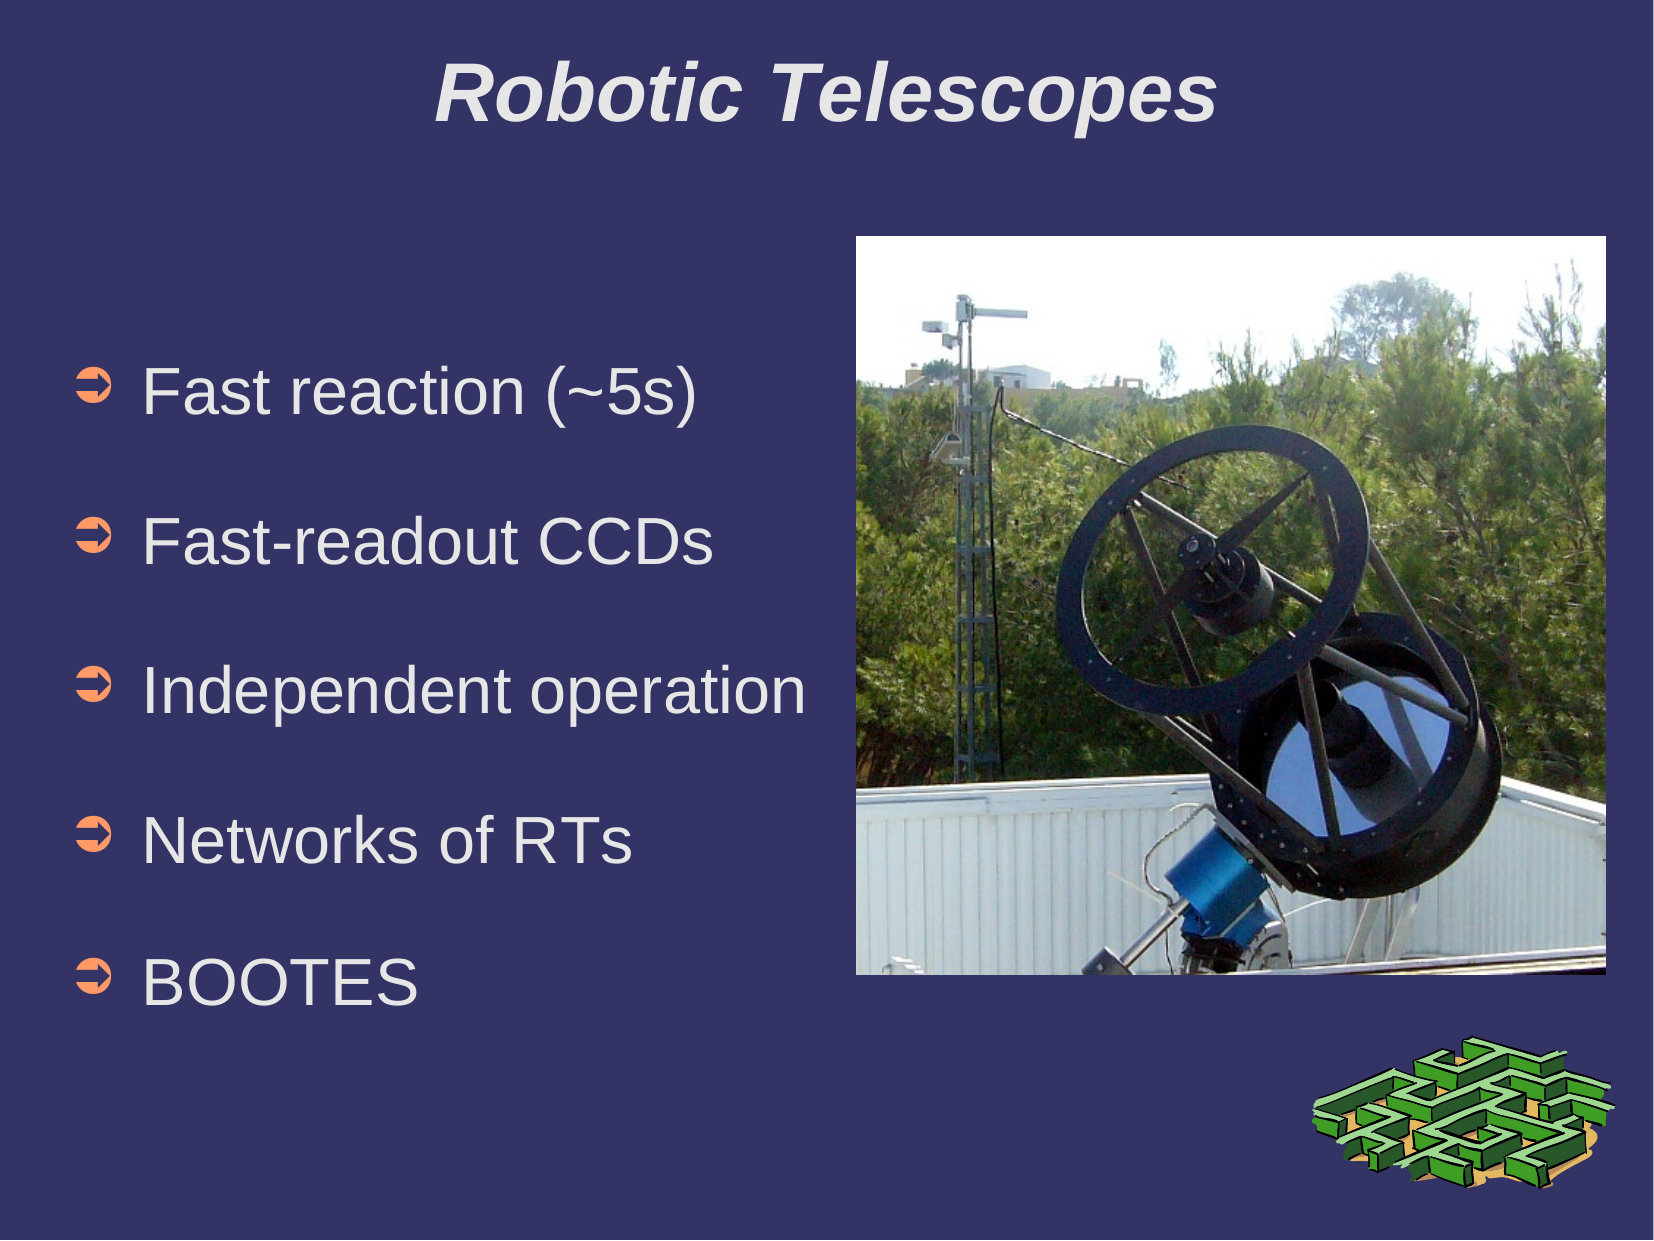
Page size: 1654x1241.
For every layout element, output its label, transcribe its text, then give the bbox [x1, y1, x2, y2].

picture [856, 236, 1606, 975]
list Fast reaction (~5s) Fast-readout CCDs Independent operation Networks of RTs [59, 354, 856, 944]
list Fast reaction (~5s) Fast-readout CCDs Independent operation Networks of RTs [59, 1034, 1570, 1123]
list BOOTES [59, 944, 1570, 1034]
title Robotic Telescopes [121, 0, 1534, 187]
